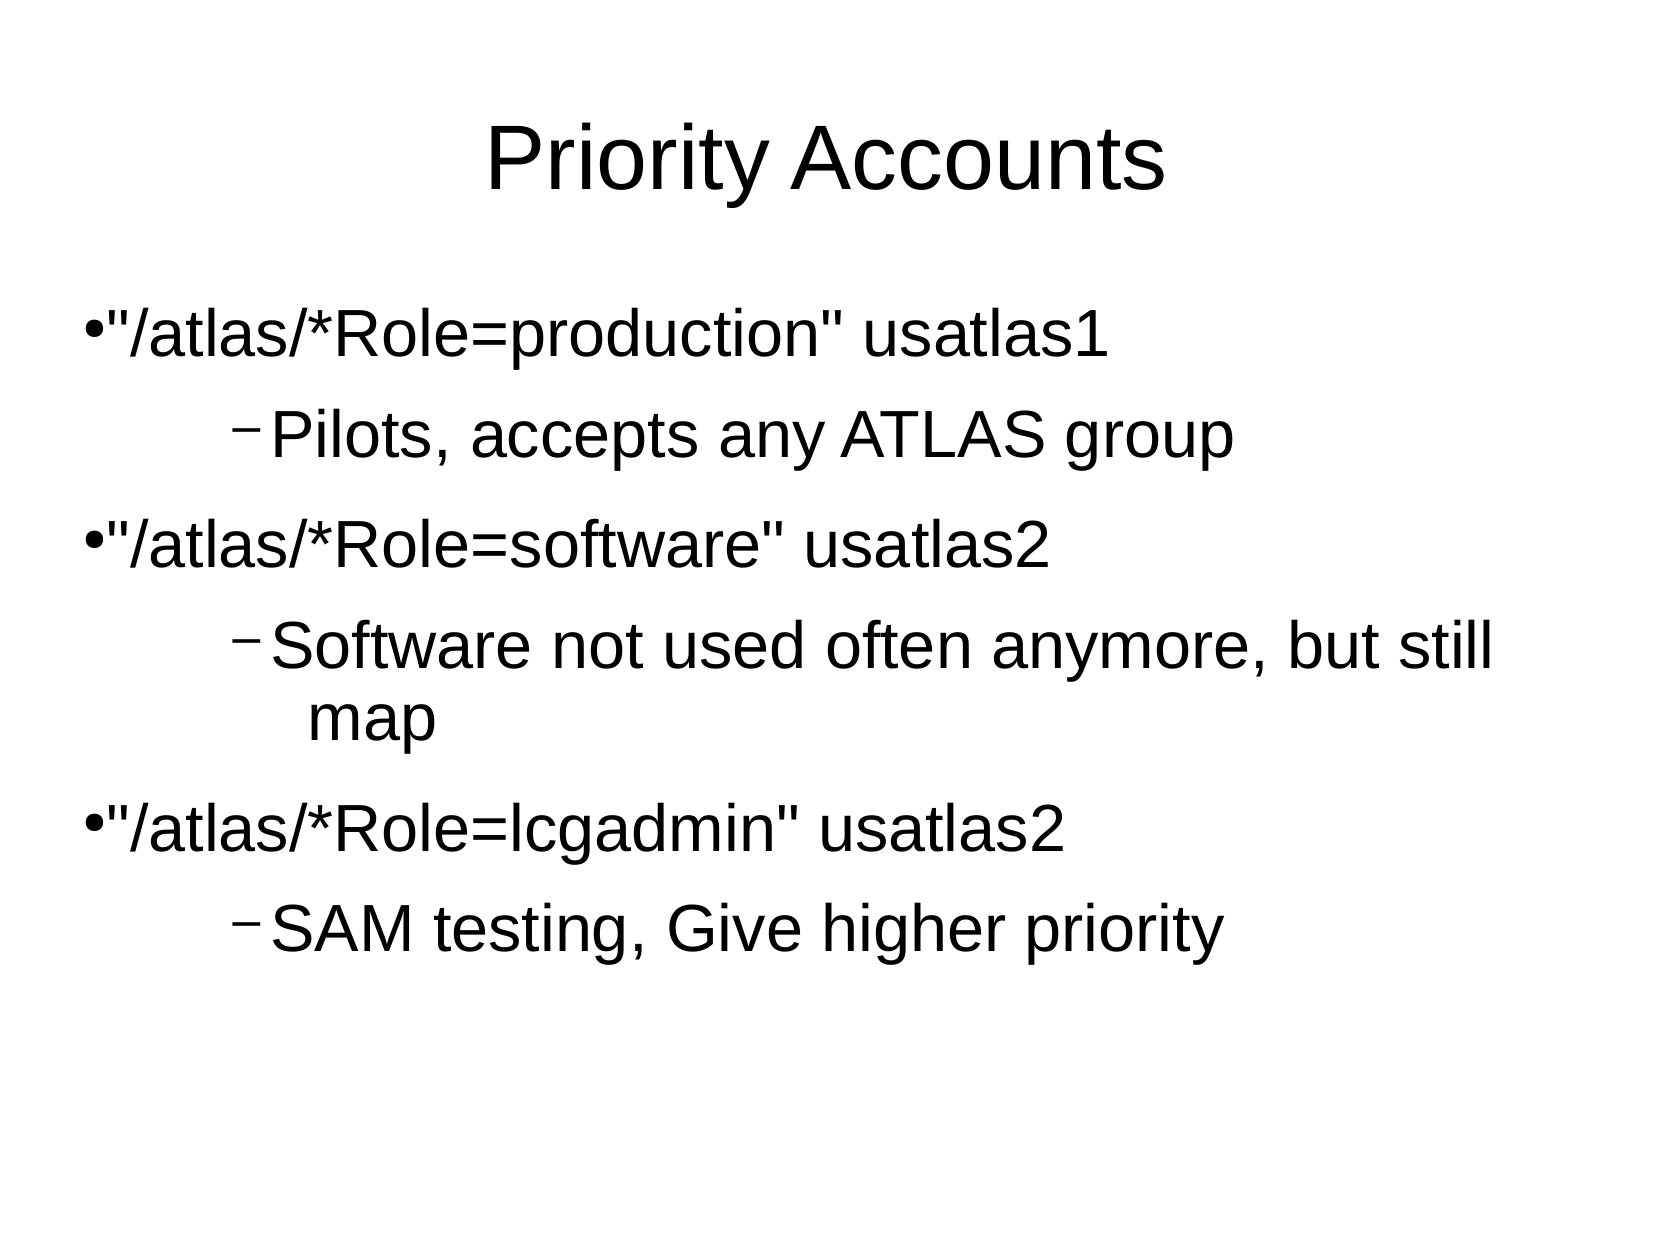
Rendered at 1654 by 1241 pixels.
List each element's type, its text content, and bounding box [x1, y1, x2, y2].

list "/atlas/*Role=production" usatlas1 Pilots, accepts any ATLAS group "/atlas/*Role=software" usatlas2 Software not used often anymore, but still map "/atlas/*Role=lcgadmin" usatlas2 SAM testing, Give higher priority [82, 290, 1571, 1010]
title Priority Accounts [82, 49, 1571, 257]
